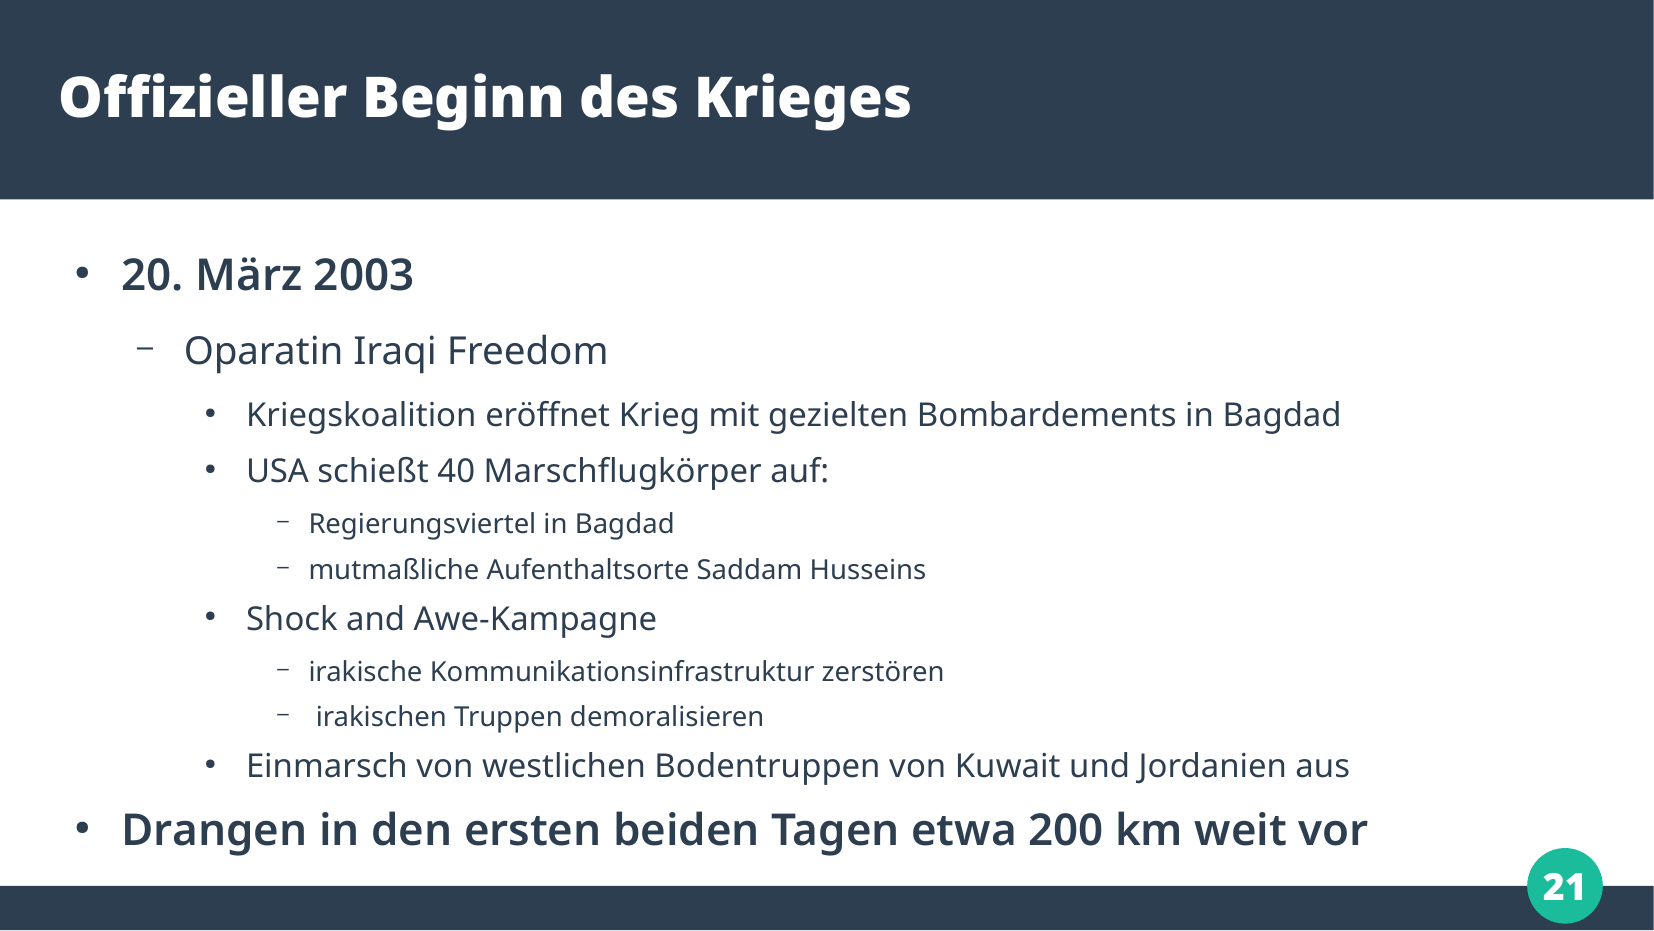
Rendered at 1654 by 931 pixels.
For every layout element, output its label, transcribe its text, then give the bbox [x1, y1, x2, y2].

list 20. März 2003 Oparatin Iraqi Freedom Kriegskoalition eröffnet Krieg mit gezielten Bombardements in Bagdad USA schießt 40 Marschflugkörper auf: Regierungsviertel in Bagdad mutmaßliche Aufenthaltsorte Saddam Husseins Shock and Awe-Kampagne irakische Kommunikationsinfrastruktur zerstören irakischen Truppen demoralisieren Einmarsch von westlichen Bodentruppen von Kuwait und Jordanien aus Drangen in den ersten beiden Tagen etwa 200 km weit vor [59, 243, 1595, 864]
title Offizieller Beginn des Krieges [59, 37, 1595, 155]
